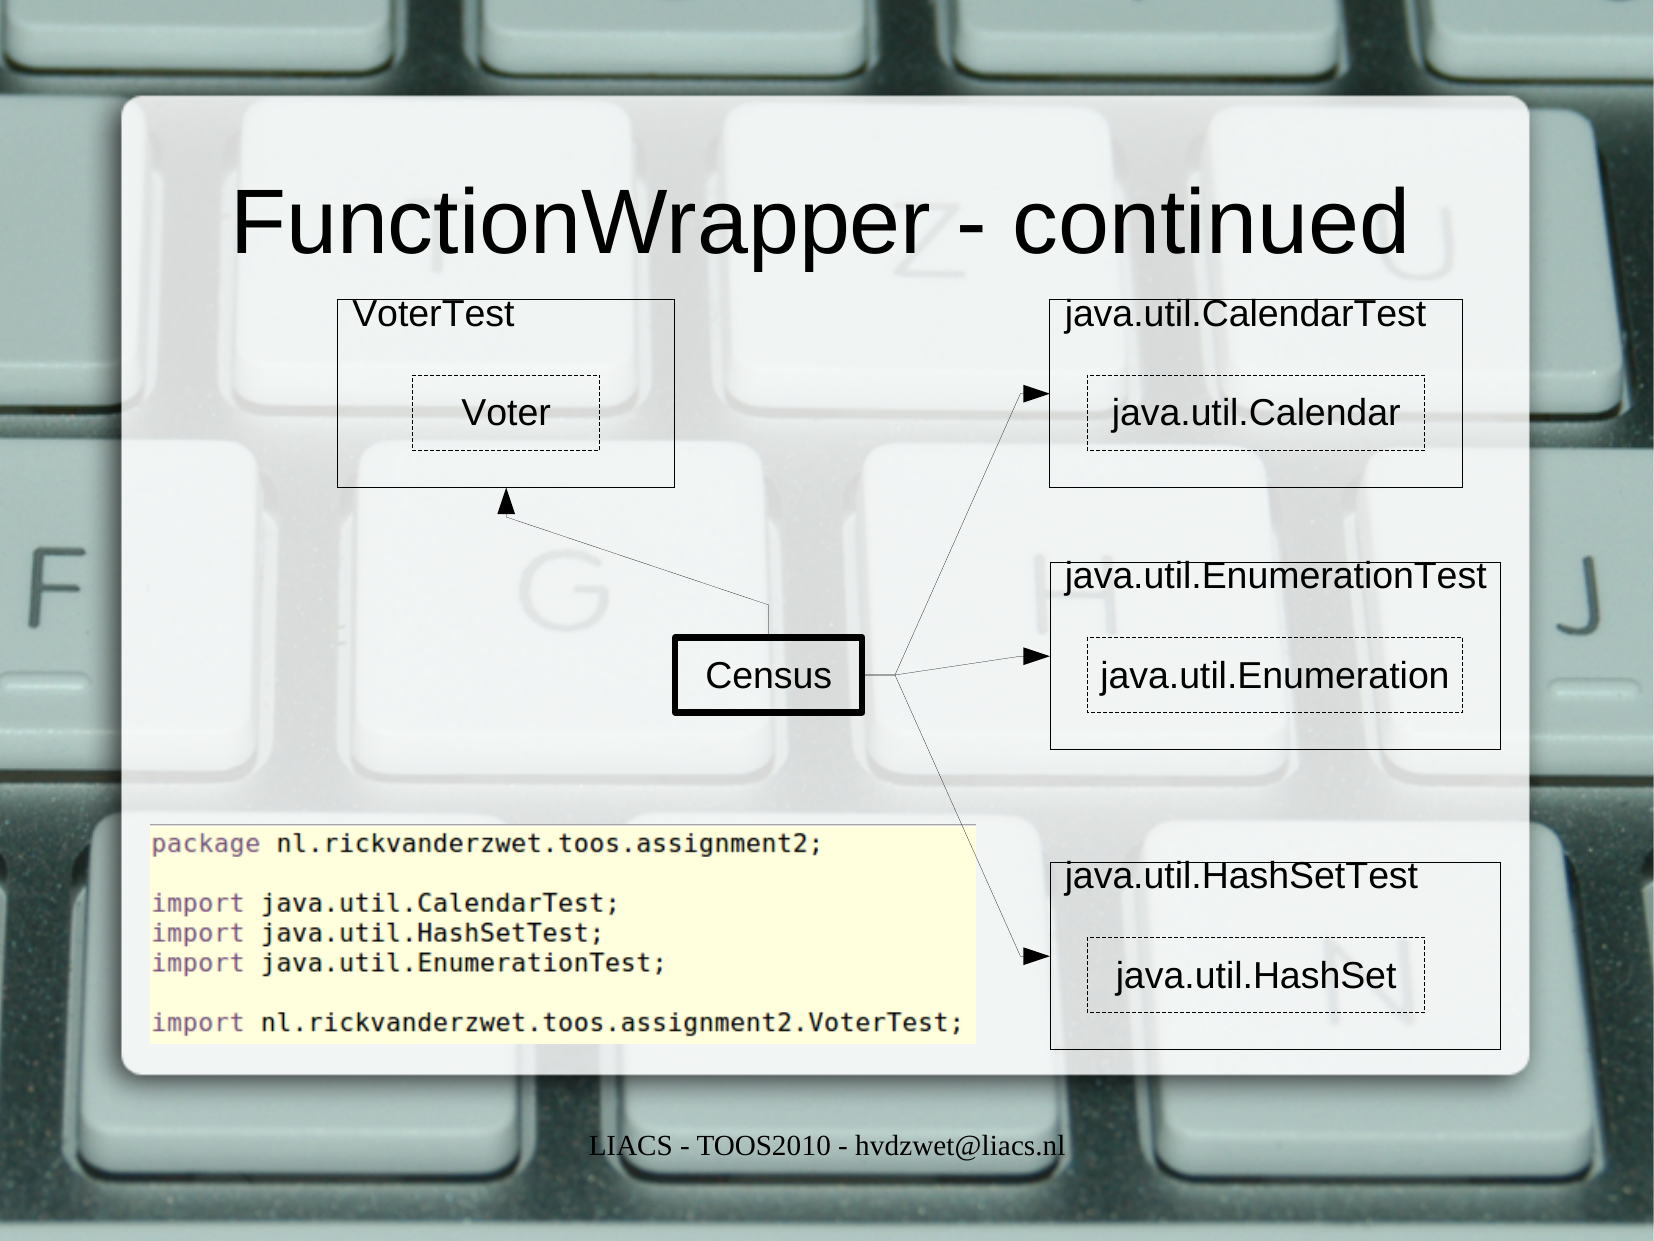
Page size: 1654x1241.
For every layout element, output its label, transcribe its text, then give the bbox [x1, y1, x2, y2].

picture [0, 0, 1654, 1241]
text_box java.util.HashSetTest [1050, 862, 1501, 1050]
text_box java.util.EnumerationTest [1050, 562, 1501, 750]
text_box Voter [412, 375, 600, 451]
title FunctionWrapper - continued [135, 117, 1506, 325]
text_box Census [674, 637, 863, 713]
text_box java.util.CalendarTest [1049, 299, 1463, 488]
text_box VoterTest [337, 325, 675, 488]
